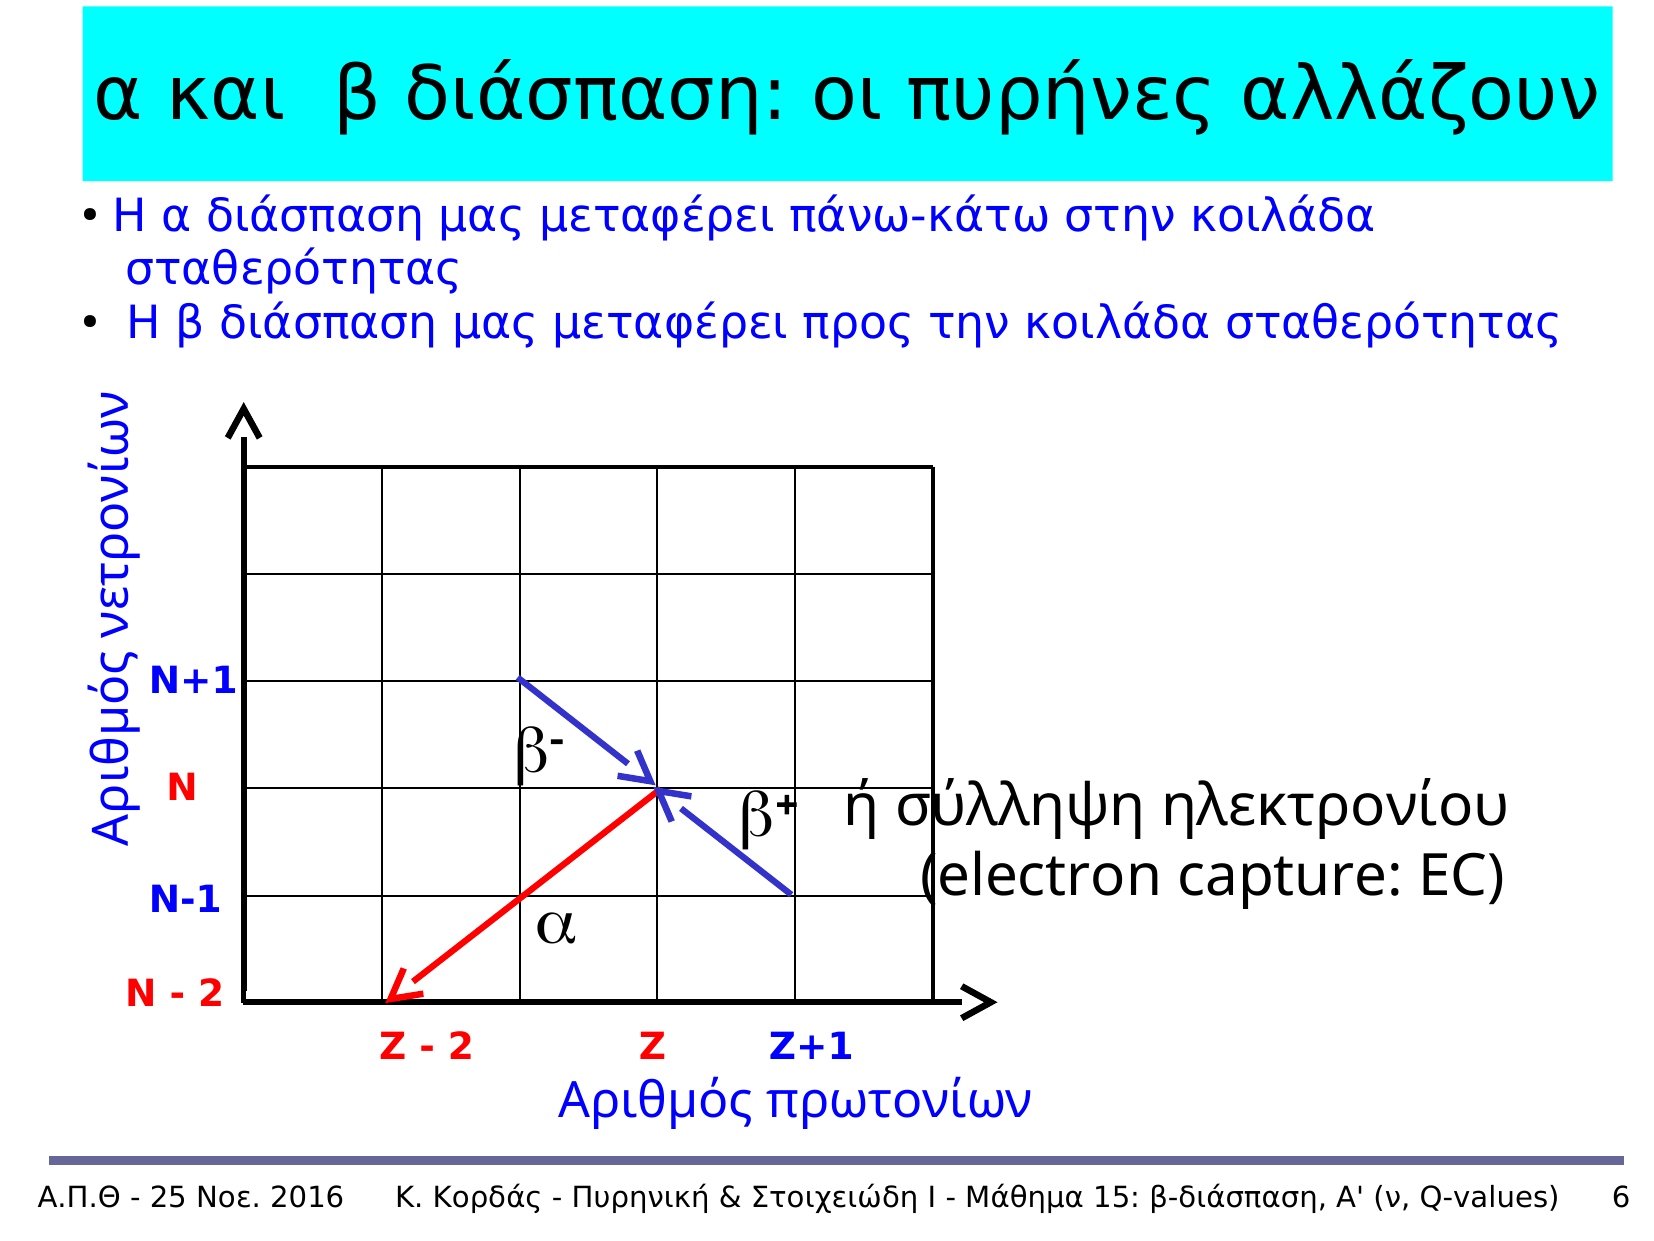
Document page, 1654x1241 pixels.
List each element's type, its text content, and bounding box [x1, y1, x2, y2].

text_box Ν [151, 757, 302, 817]
text_box Ν+1 [134, 651, 285, 711]
text_box Η α διάσπαση μας μεταφέρει πάνω-κάτω στην κοιλάδα σταθερότητας Η β διάσπαση μας μεταφέρει προς την κοιλάδα σταθερότητας [67, 181, 1625, 357]
text_box Ν-1 [134, 870, 285, 929]
text_box + [724, 761, 814, 858]
text_box Αριθμός νετρονίων [70, 376, 146, 861]
text_box  [520, 869, 593, 966]
text_box Ζ+1 [754, 1017, 905, 1077]
text_box - [498, 698, 579, 794]
text_box Ν - 2 [110, 964, 261, 1024]
text_box Ζ - 2 [364, 1017, 515, 1077]
title α και β διάσπαση: οι πυρήνες αλλάζουν [82, 6, 1613, 181]
text_box ή σύλληψη ηλεκτρονίου (electron capture: EC) [828, 759, 1540, 915]
text_box Αριθμός πρωτονίων [543, 1059, 1049, 1136]
text_box - [551, 698, 579, 720]
text_box Ζ [624, 1017, 754, 1077]
